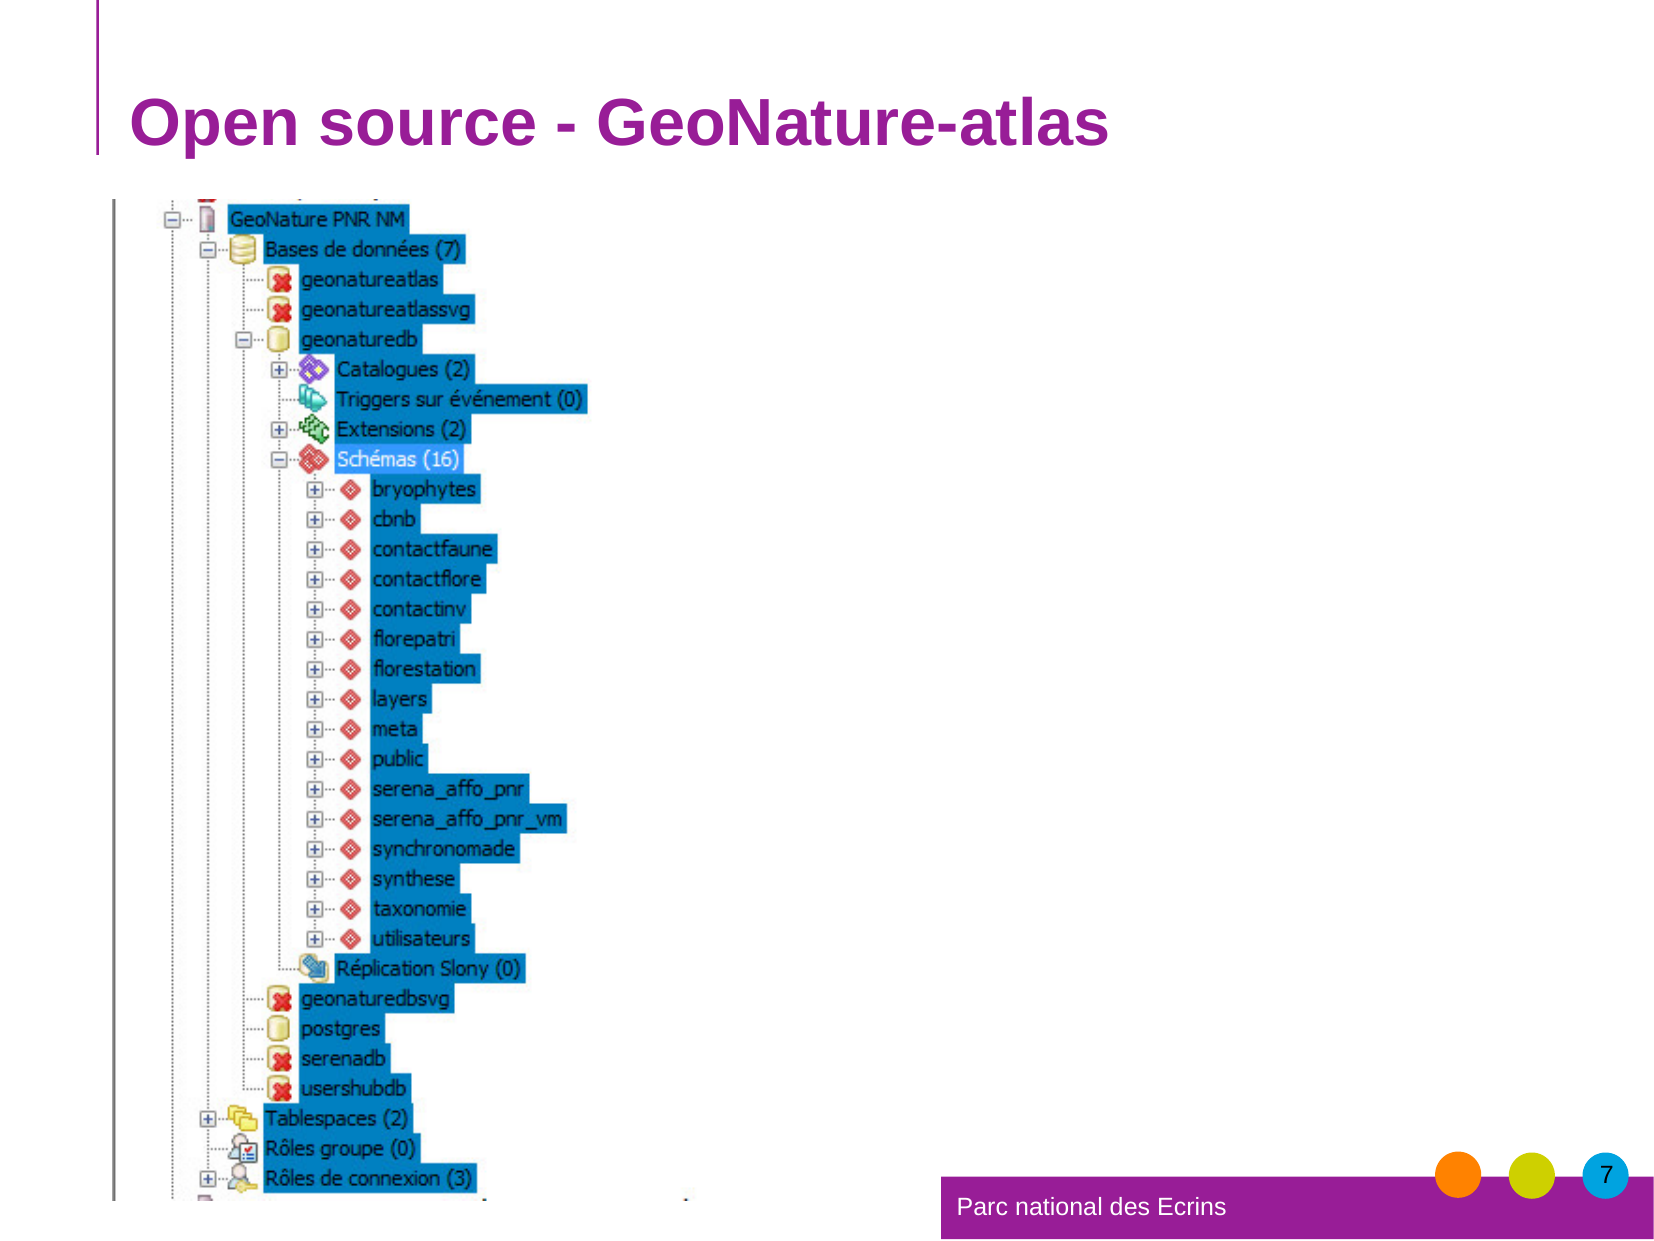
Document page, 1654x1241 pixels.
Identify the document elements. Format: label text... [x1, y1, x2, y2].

picture [112, 199, 916, 1201]
title Open source - GeoNature-atlas [129, 11, 1619, 160]
